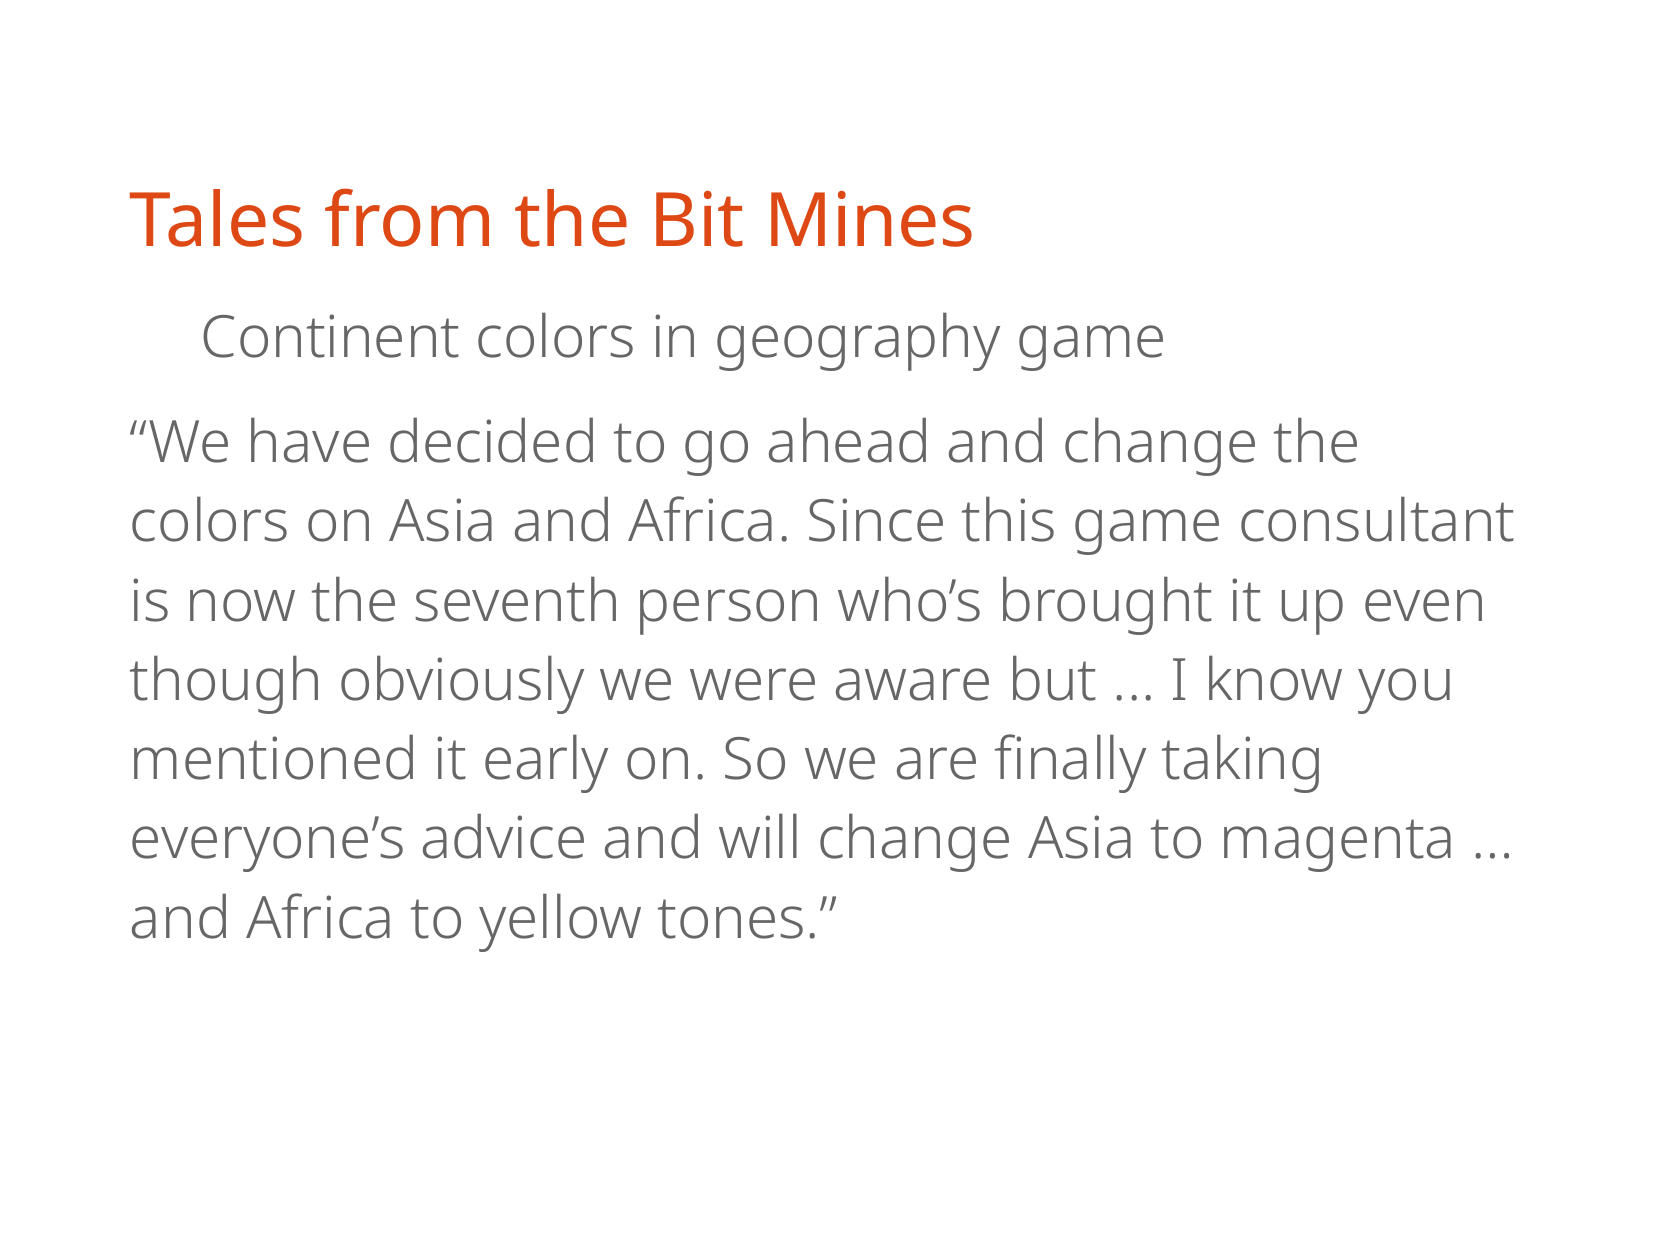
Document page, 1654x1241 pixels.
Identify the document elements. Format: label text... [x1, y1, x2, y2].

title Tales from the Bit Mines [129, 153, 1518, 281]
list Continent colors in geography game “We have decided to go ahead and change the colors on Asia and Africa. Since this game consultant is now the seventh person who’s brought it up even though obviously we were aware but ... I know you mentioned it early on. So we are finally taking everyone’s advice and will change Asia to magenta … and Africa to yellow tones.” [129, 295, 1518, 1010]
